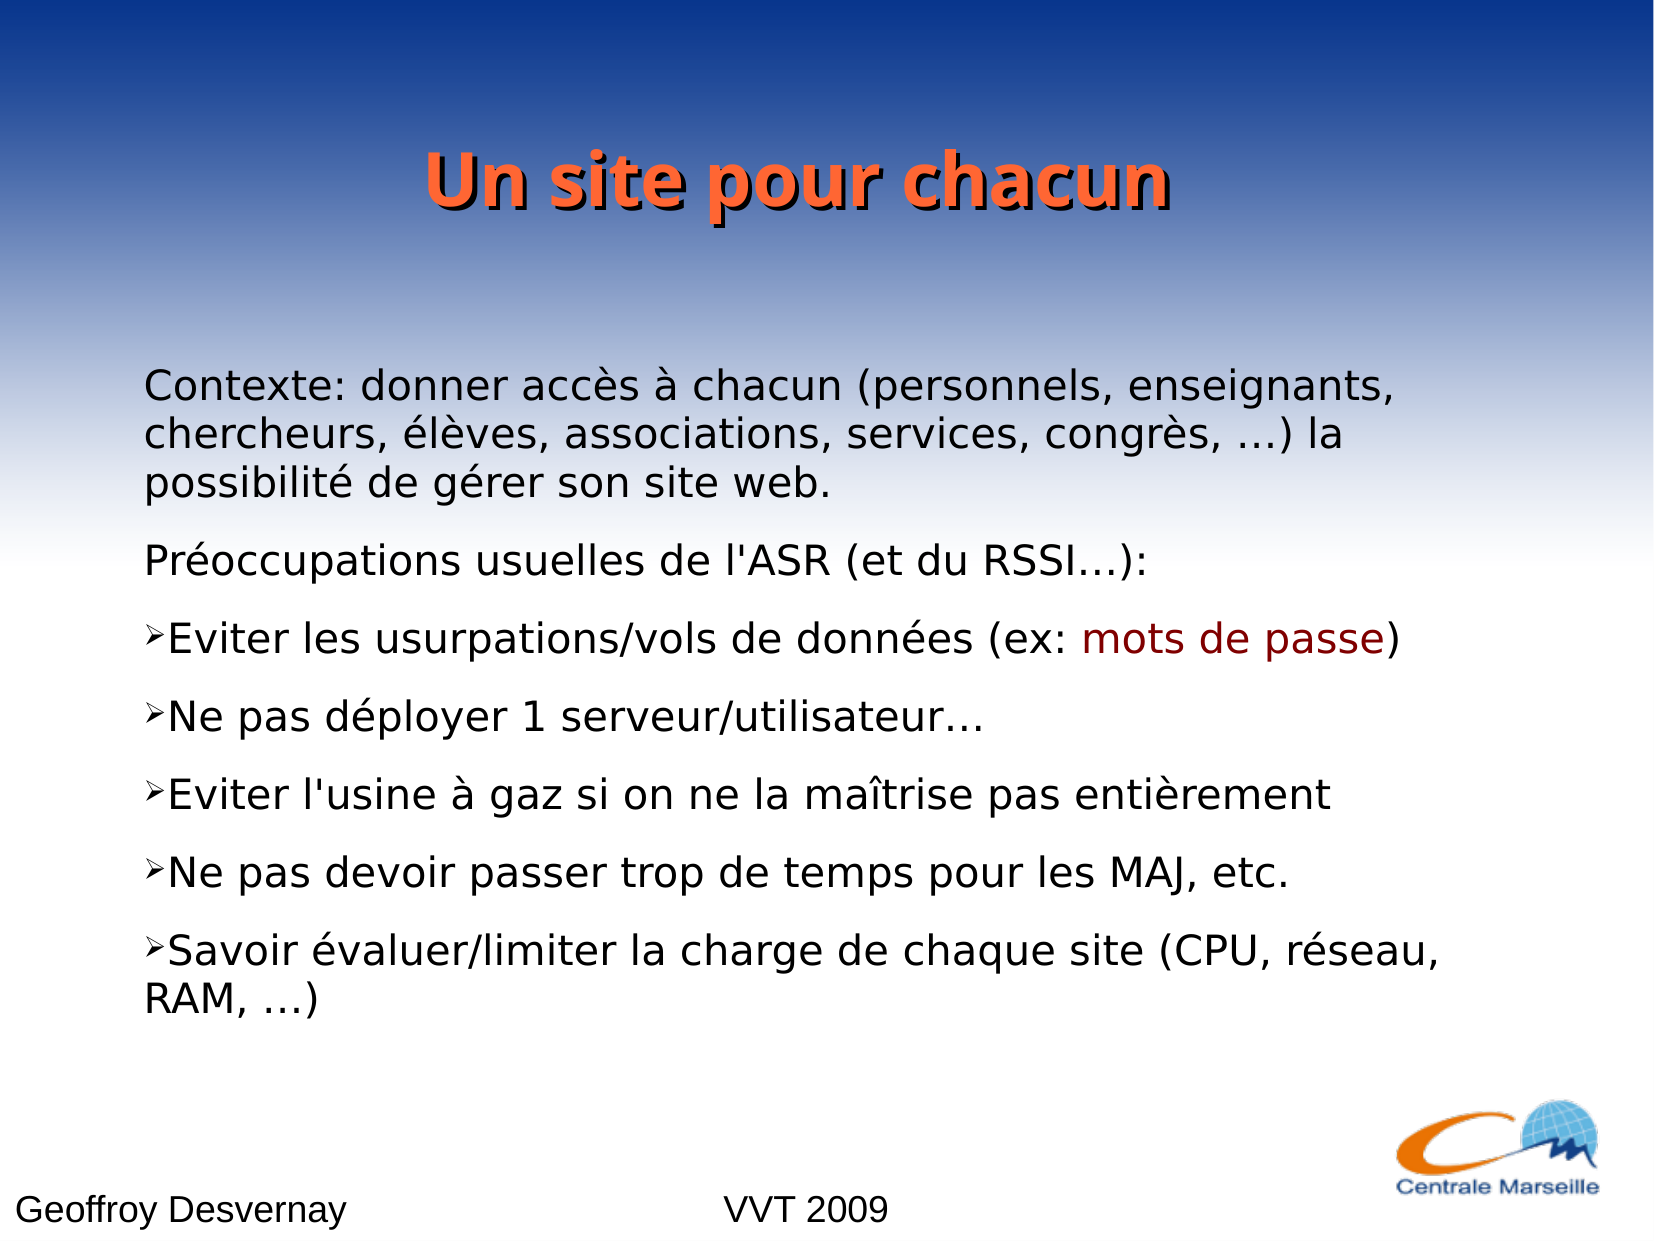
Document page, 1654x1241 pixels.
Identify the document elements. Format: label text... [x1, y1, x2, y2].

text_box VVT 2009 [708, 1181, 905, 1238]
text_box Geoffroy Desvernay [0, 1181, 362, 1238]
text_box Contexte: donner accès à chacun (personnels, enseignants, chercheurs, élèves, associations, services, congrès, …) la possibilité de gérer son site web. Préoccupations usuelles de l'ASR (et du RSSI…): Eviter les usurpations/vols de données (ex: mots de passe) Ne pas déployer 1 serveur/utilisateur… Eviter l'usine à gaz si on ne la maîtrise pas entièrement Ne pas devoir passer trop de temps pour les MAJ, etc. Savoir évaluer/limiter la charge de chaque site (CPU, réseau, RAM, …) [129, 354, 1565, 1032]
picture [0, 0, 1654, 1241]
text_box Un site pour chacun [118, 119, 1477, 229]
